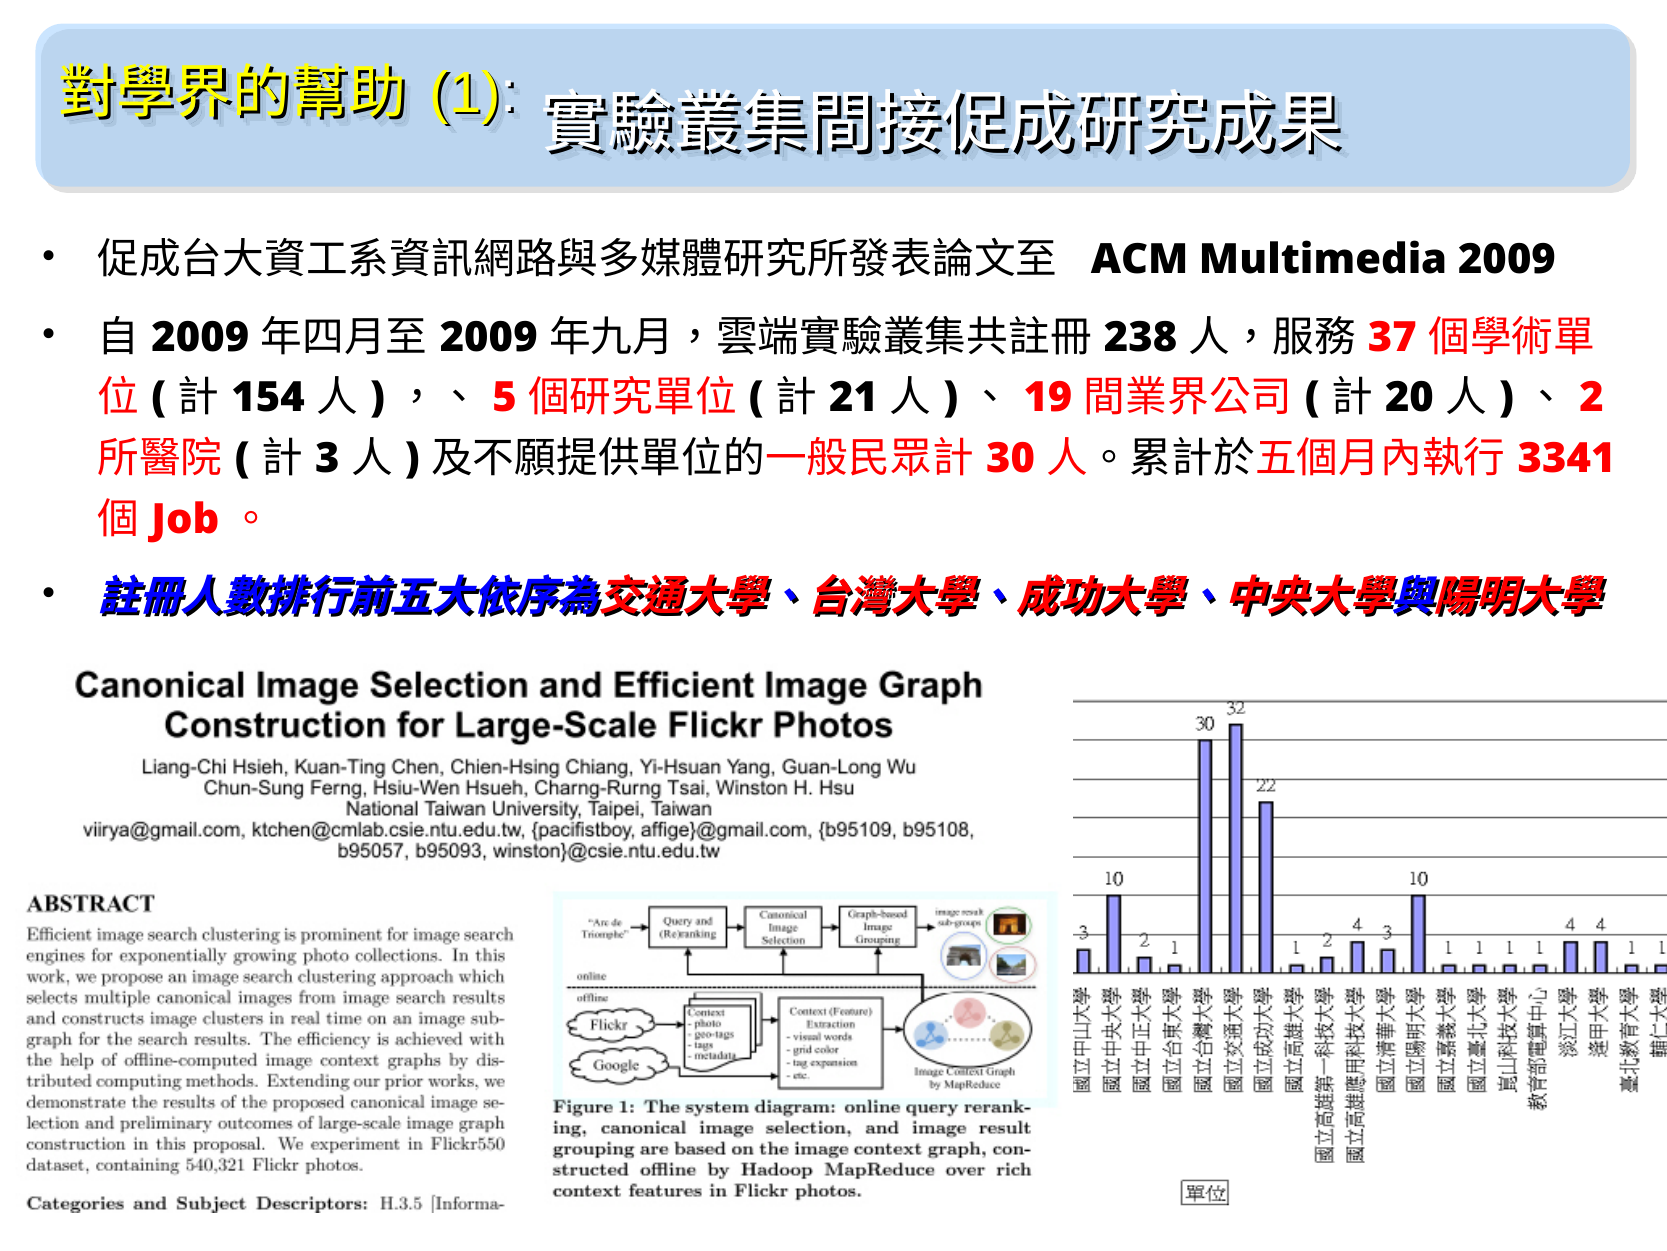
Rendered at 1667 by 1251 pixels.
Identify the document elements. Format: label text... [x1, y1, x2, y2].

list 促成台大資工系資訊網路與多媒體研究所發表論文至 ACM Multimedia 2009 自2009年四月至2009年九月，雲端實驗叢集共註冊238人，服務37個學術單位(計154人)，、5個研究單位(計21人)、19間業界公司(計20人)、2所醫院(計3人)及不願提供單位的一般民眾計30人。累計於五個月內執行3341個Job。 註冊人數排行前五大依序為交通大學、台灣大學、成功大學、中央大學與陽明大學 [41, 225, 1625, 650]
text_box 對學界的幫助(1):實驗叢集間接促成研究成果 [35, 23, 1630, 187]
picture [3, 649, 1667, 1213]
